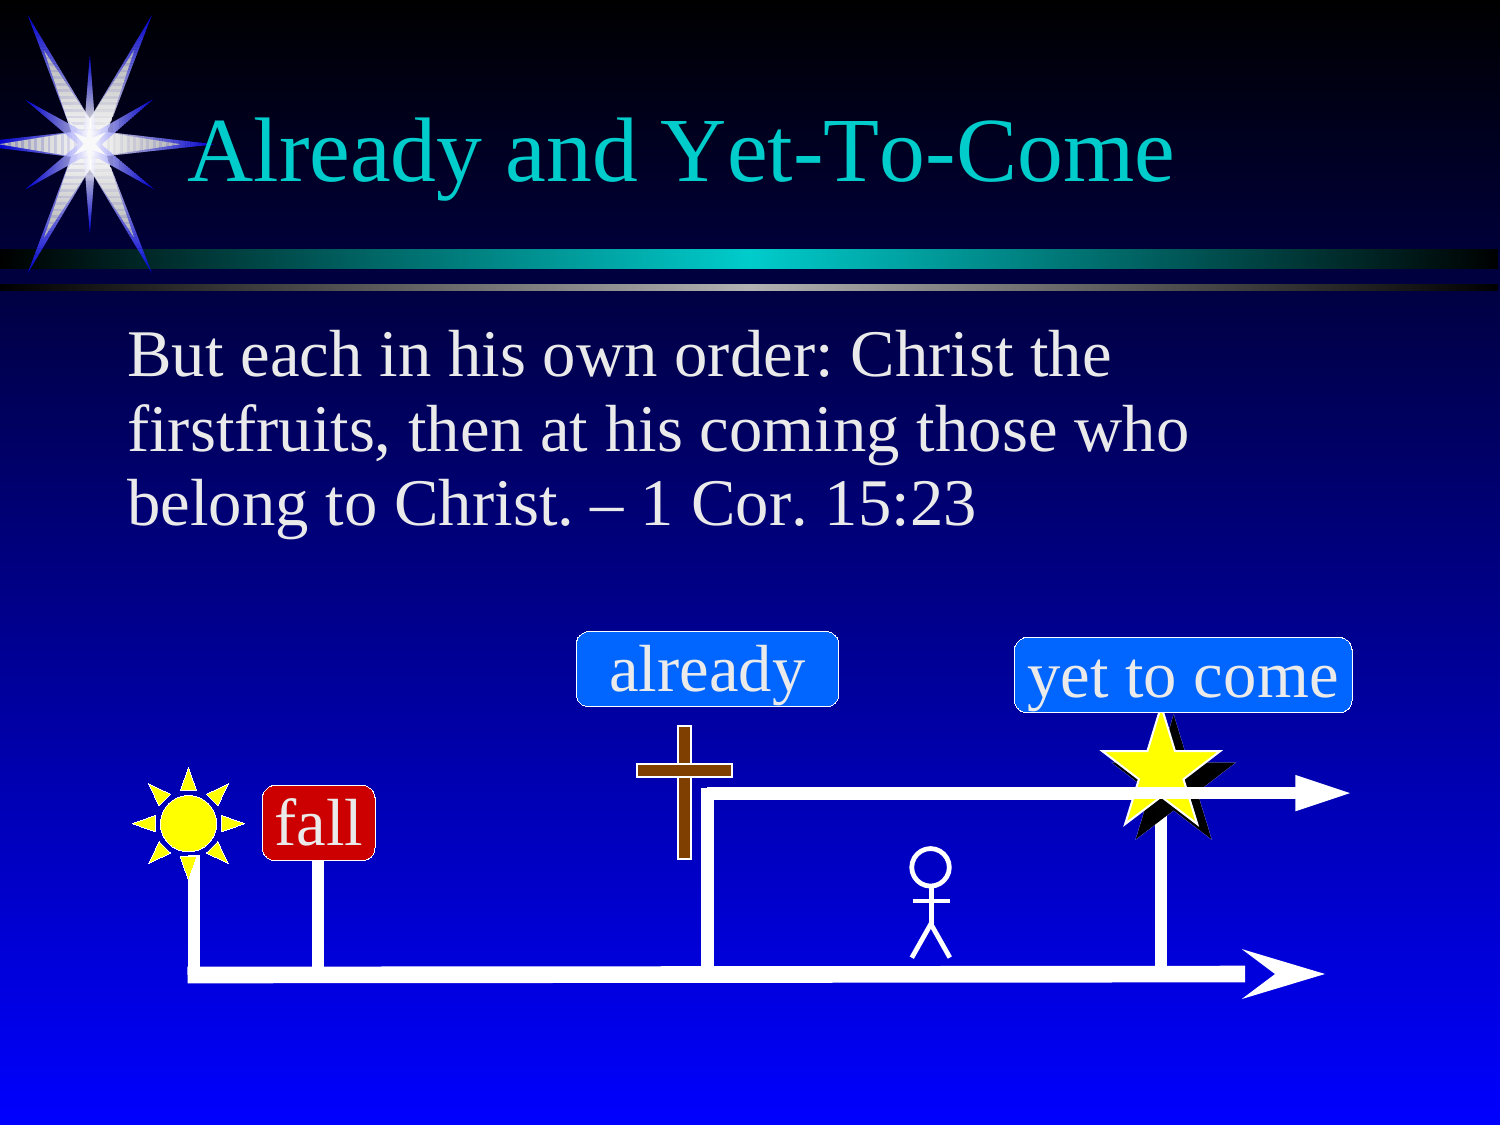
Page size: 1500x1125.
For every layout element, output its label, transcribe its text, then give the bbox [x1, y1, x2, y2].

text_box [180, 856, 197, 880]
text_box already [576, 631, 839, 707]
text_box [148, 783, 171, 806]
text_box [132, 815, 156, 832]
text_box [206, 841, 229, 864]
title Already and Yet-To-Come [187, 56, 1463, 244]
text_box fall [262, 785, 376, 861]
text_box yet to come [1014, 637, 1353, 713]
text_box [1102, 713, 1221, 787]
text_box [1164, 799, 1198, 825]
text_box But each in his own order: Christ the firstfruits, then at his coming those who belong to Christ. – 1 Cor. 15:23 [112, 310, 1276, 548]
text_box [637, 726, 733, 860]
text_box [206, 783, 229, 806]
text_box [180, 767, 197, 791]
text_box [1125, 799, 1159, 825]
text_box [221, 815, 245, 832]
text_box [148, 841, 171, 864]
text_box [160, 795, 217, 852]
